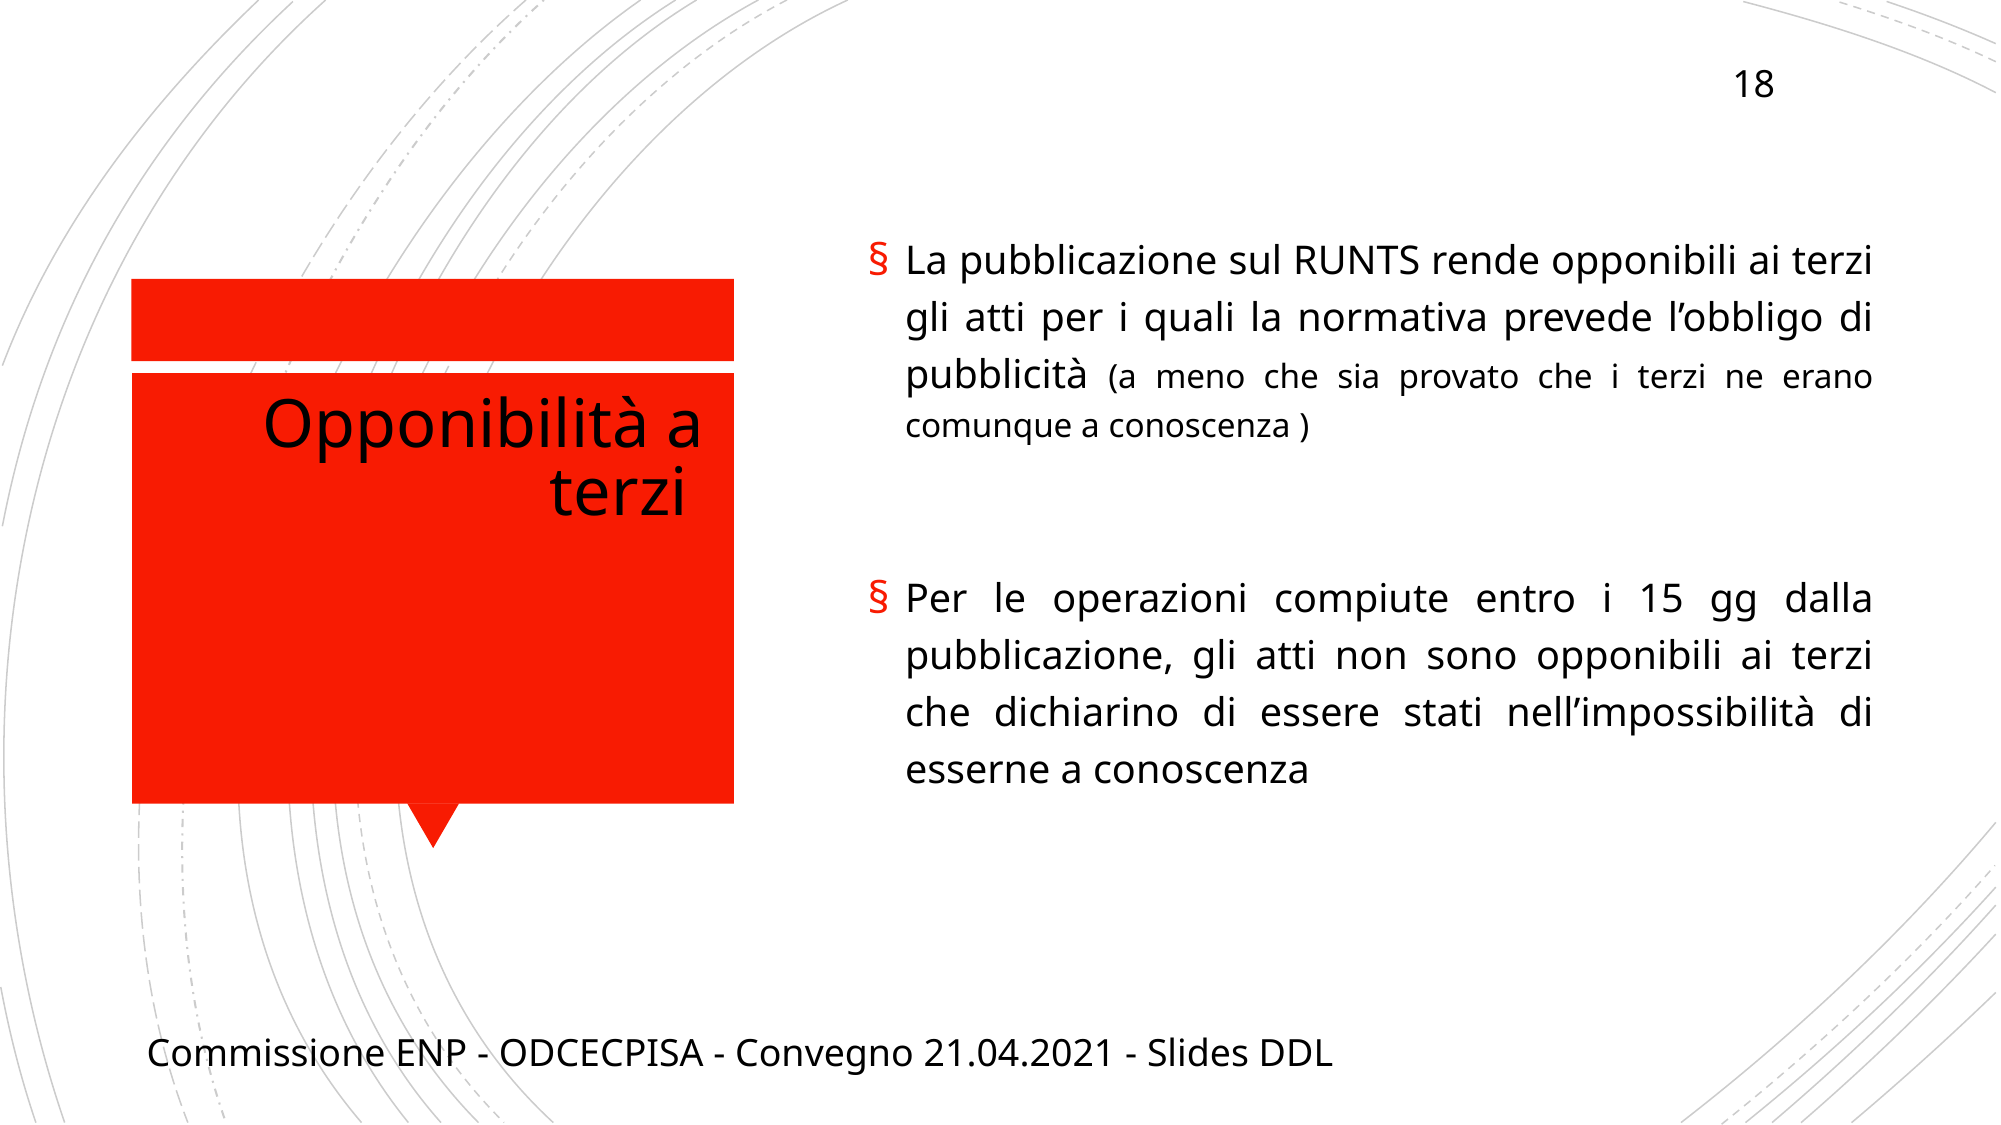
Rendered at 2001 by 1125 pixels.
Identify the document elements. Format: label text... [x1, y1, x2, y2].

footer Commissione ENP - ODCECPISA - Convegno 21.04.2021 - Slides DDL [131, 1021, 1869, 1074]
list La pubblicazione sul RUNTS rende opponibili ai terzi gli atti per i quali la normativa prevede l’obbligo di pubblicità (a meno che sia provato che i terzi ne erano comunque a conoscenza ) Per le operazioni compiute entro i 15 gg dalla pubblicazione, gli atti non sono opponibili ai terzi che dichiarino di essere stati nell’impossibilità di esserne a conoscenza [801, 131, 1890, 993]
title Opponibilità a terzi [145, 385, 720, 789]
slide_number <numero> [1717, 52, 1868, 105]
